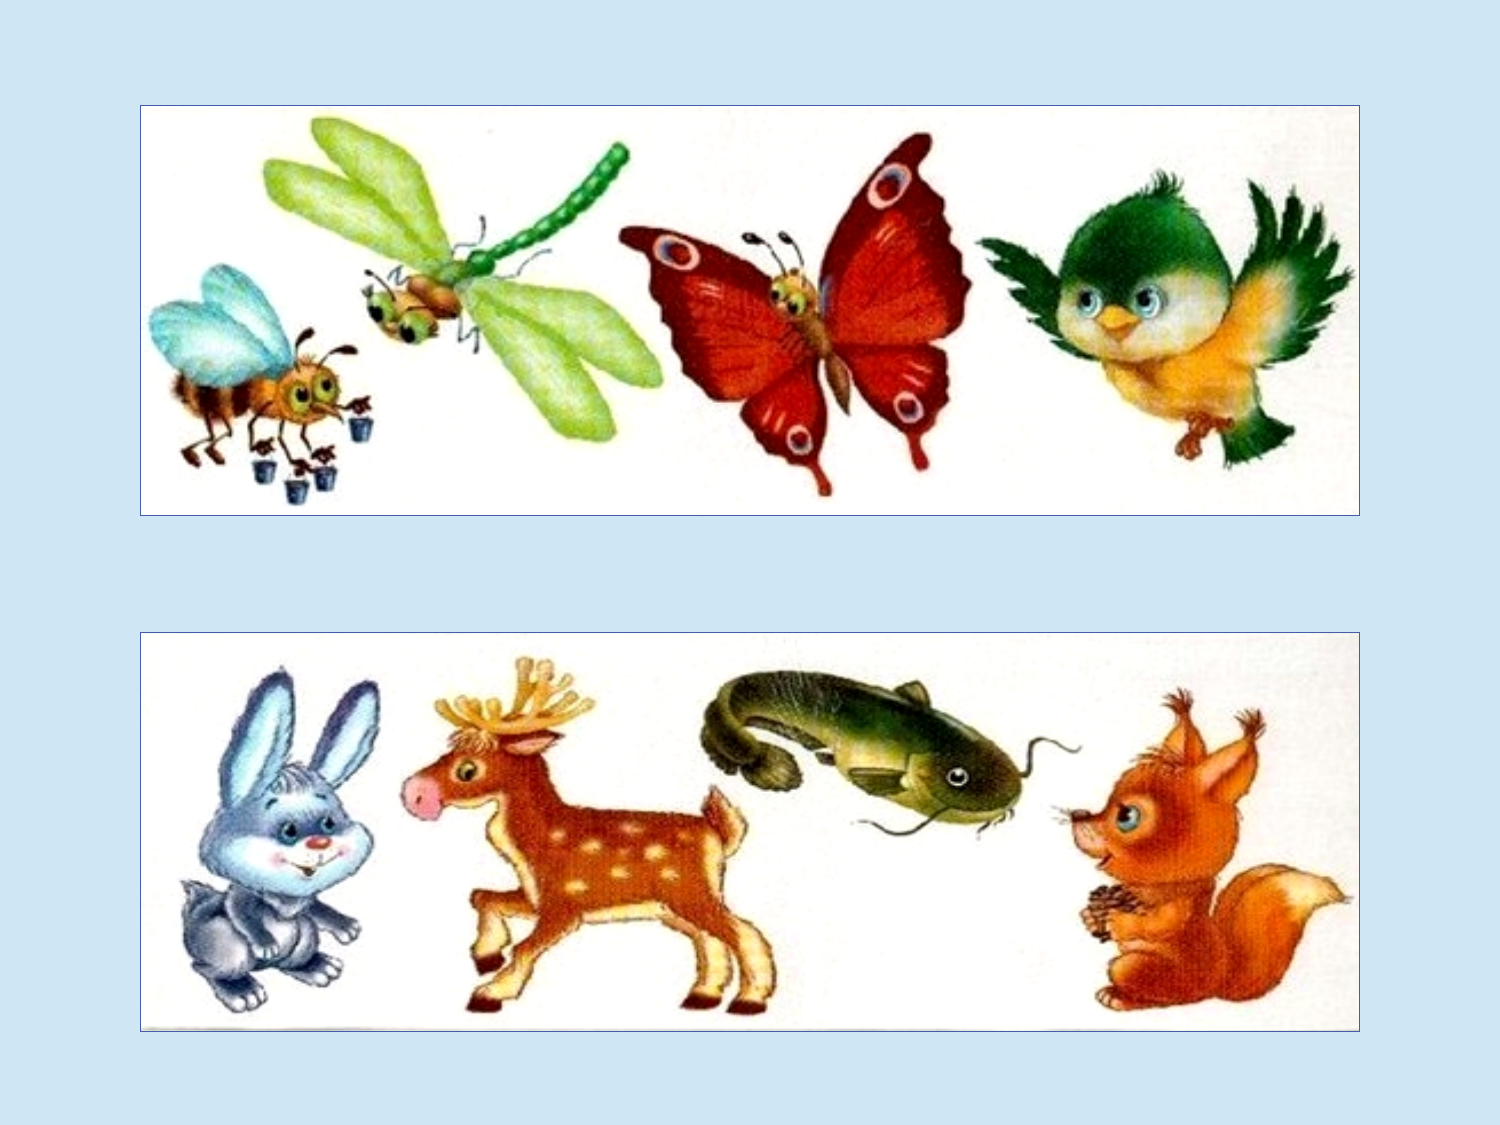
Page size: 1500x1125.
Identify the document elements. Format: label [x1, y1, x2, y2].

picture [140, 632, 1360, 1032]
picture [140, 105, 1360, 516]
